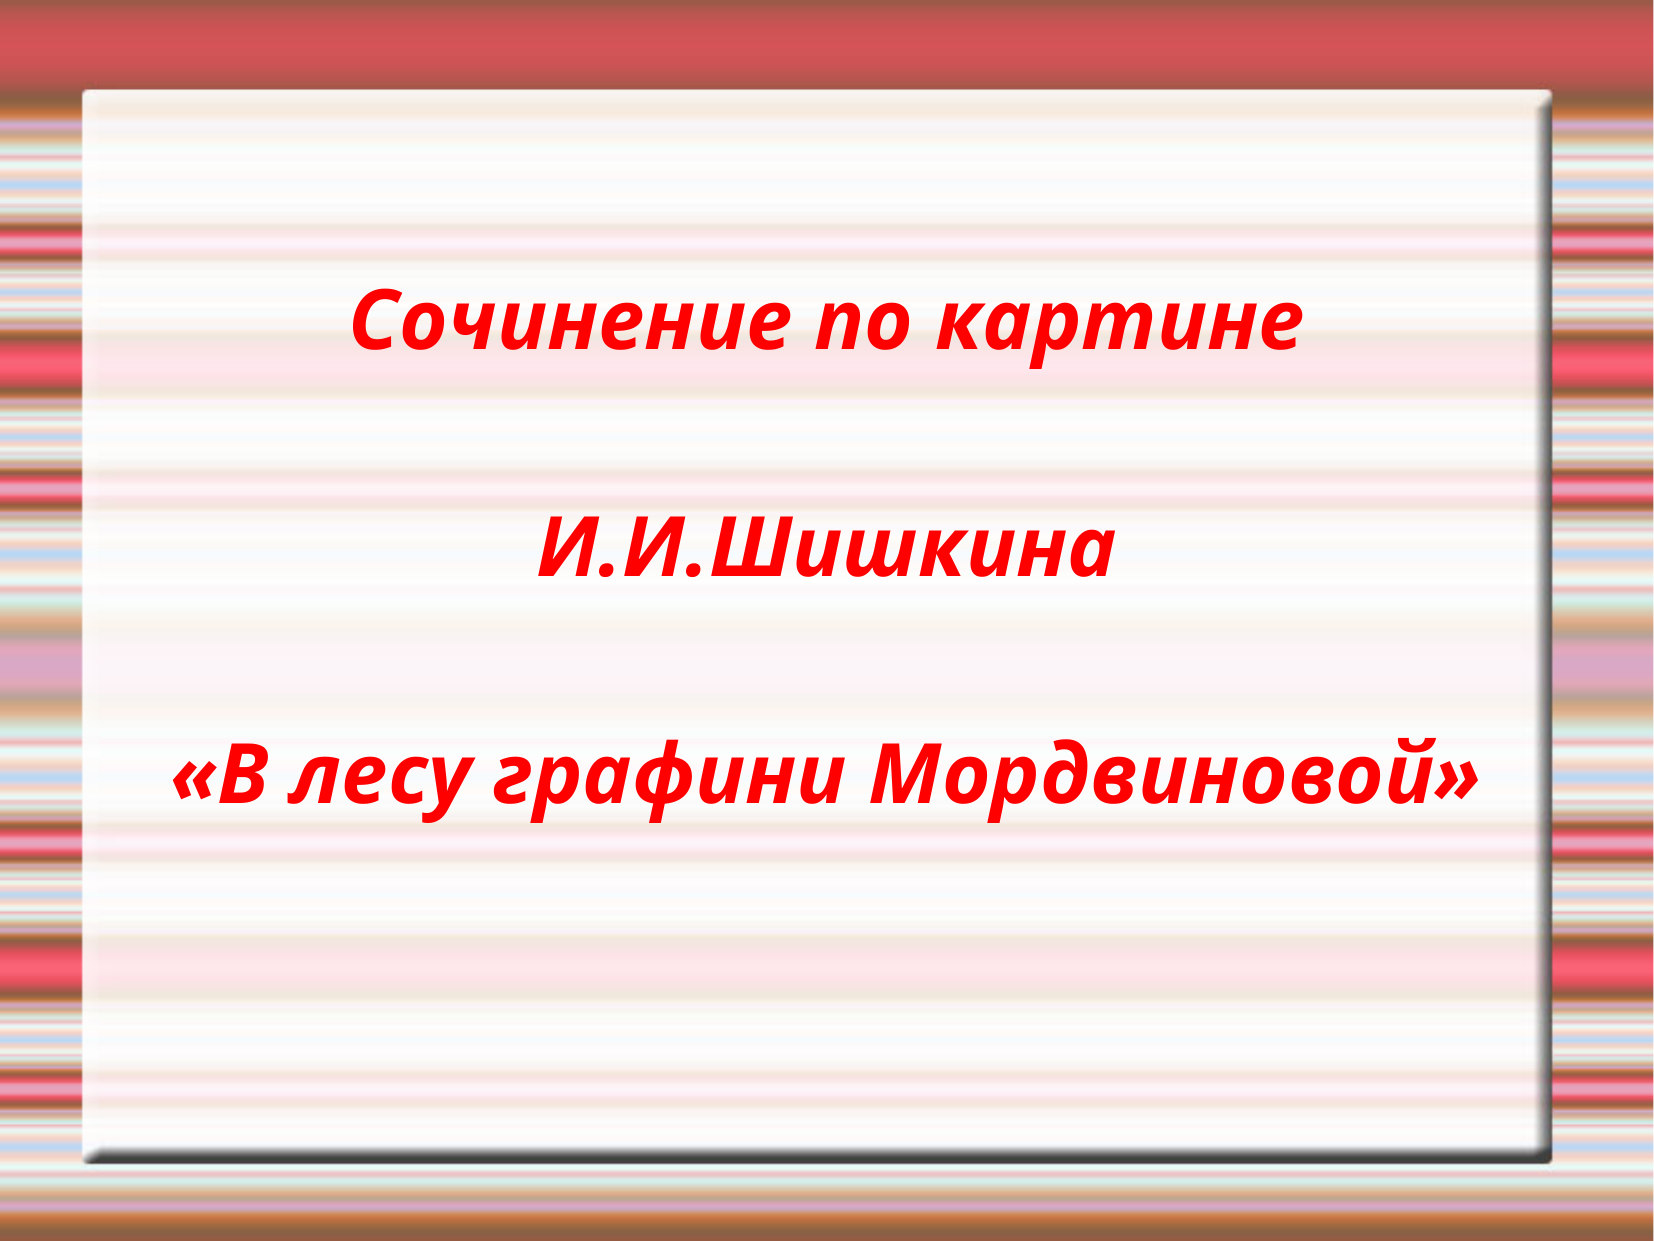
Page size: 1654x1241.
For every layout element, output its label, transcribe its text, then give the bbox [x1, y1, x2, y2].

title Сочинение по картине И.И.Шишкина «В лесу графини Мордвиновой» [82, 0, 1571, 783]
picture [1255, 783, 1271, 794]
picture [0, 0, 1654, 1241]
picture [1351, 783, 1367, 794]
picture [667, 783, 678, 794]
picture [1401, 783, 1415, 794]
picture [598, 783, 613, 794]
picture [712, 783, 726, 794]
picture [813, 783, 827, 794]
picture [1304, 784, 1318, 795]
picture [958, 783, 974, 794]
picture [234, 783, 251, 793]
picture [1106, 784, 1120, 795]
picture [1007, 783, 1022, 794]
picture [550, 783, 565, 794]
picture [648, 783, 657, 794]
picture [1056, 783, 1072, 794]
picture [1155, 783, 1169, 794]
